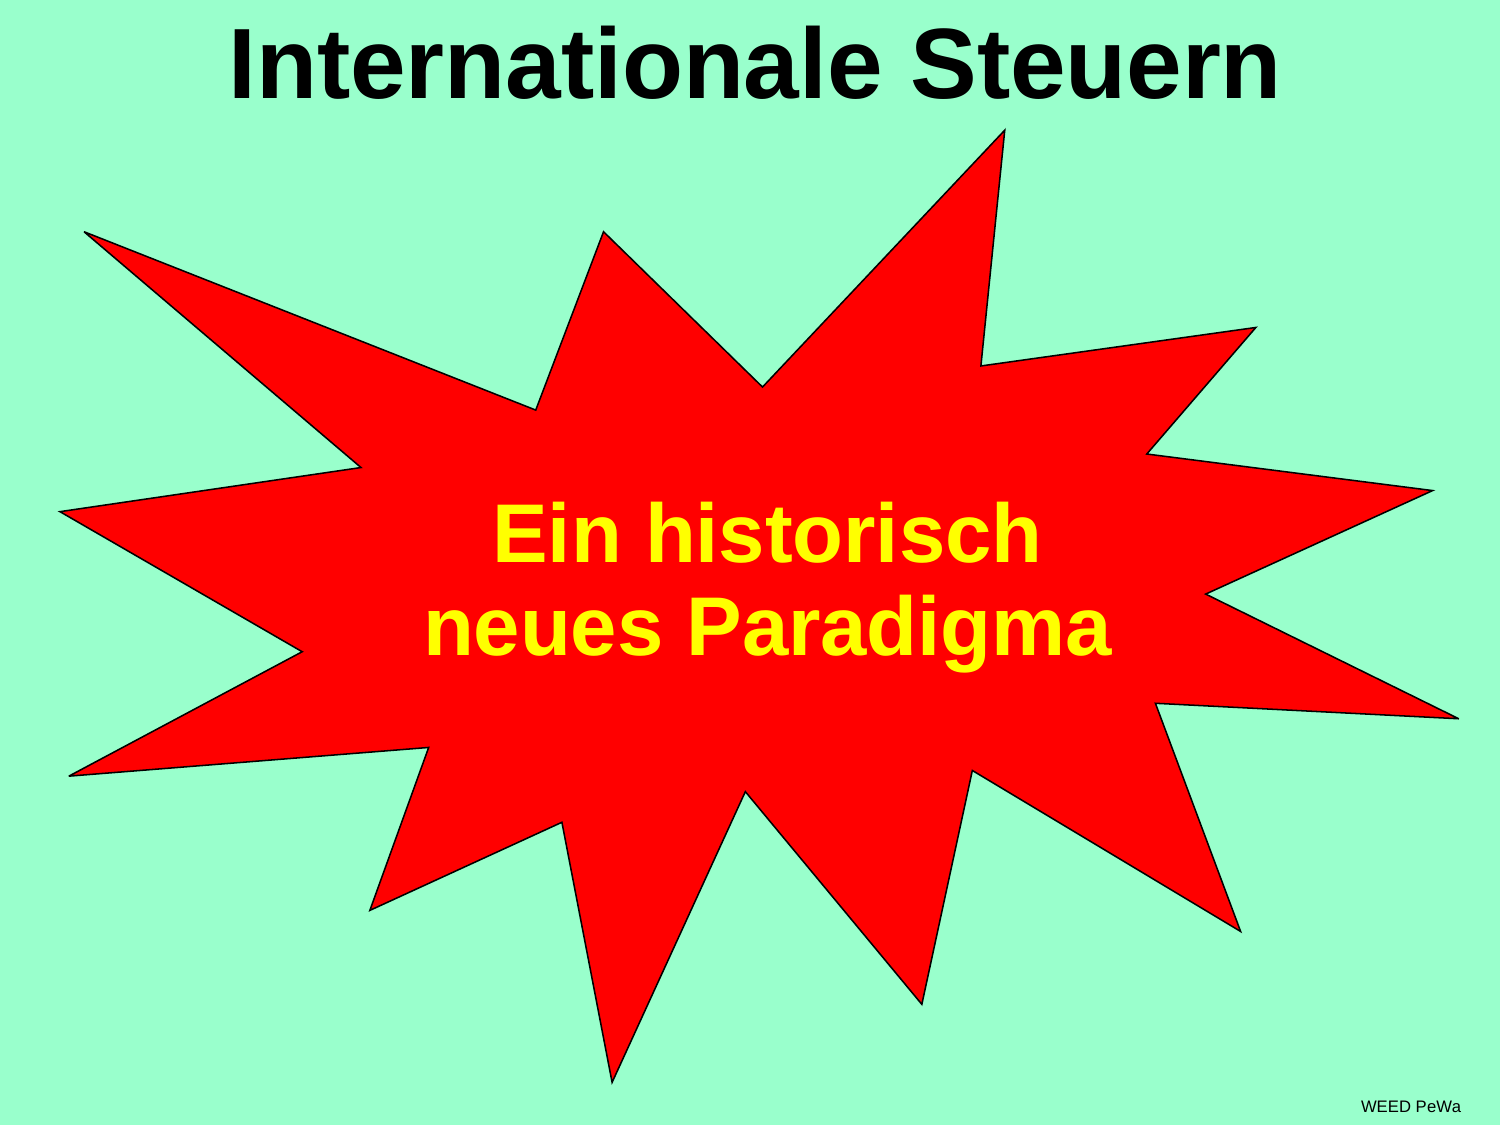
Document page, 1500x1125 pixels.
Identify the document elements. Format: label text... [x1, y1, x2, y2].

text_box [59, 130, 1459, 1083]
text_box Ein historisch neues Paradigma [372, 479, 1164, 682]
text_box Internationale Steuern [64, 0, 1447, 128]
text_box WEED PeWa [1346, 1089, 1500, 1125]
